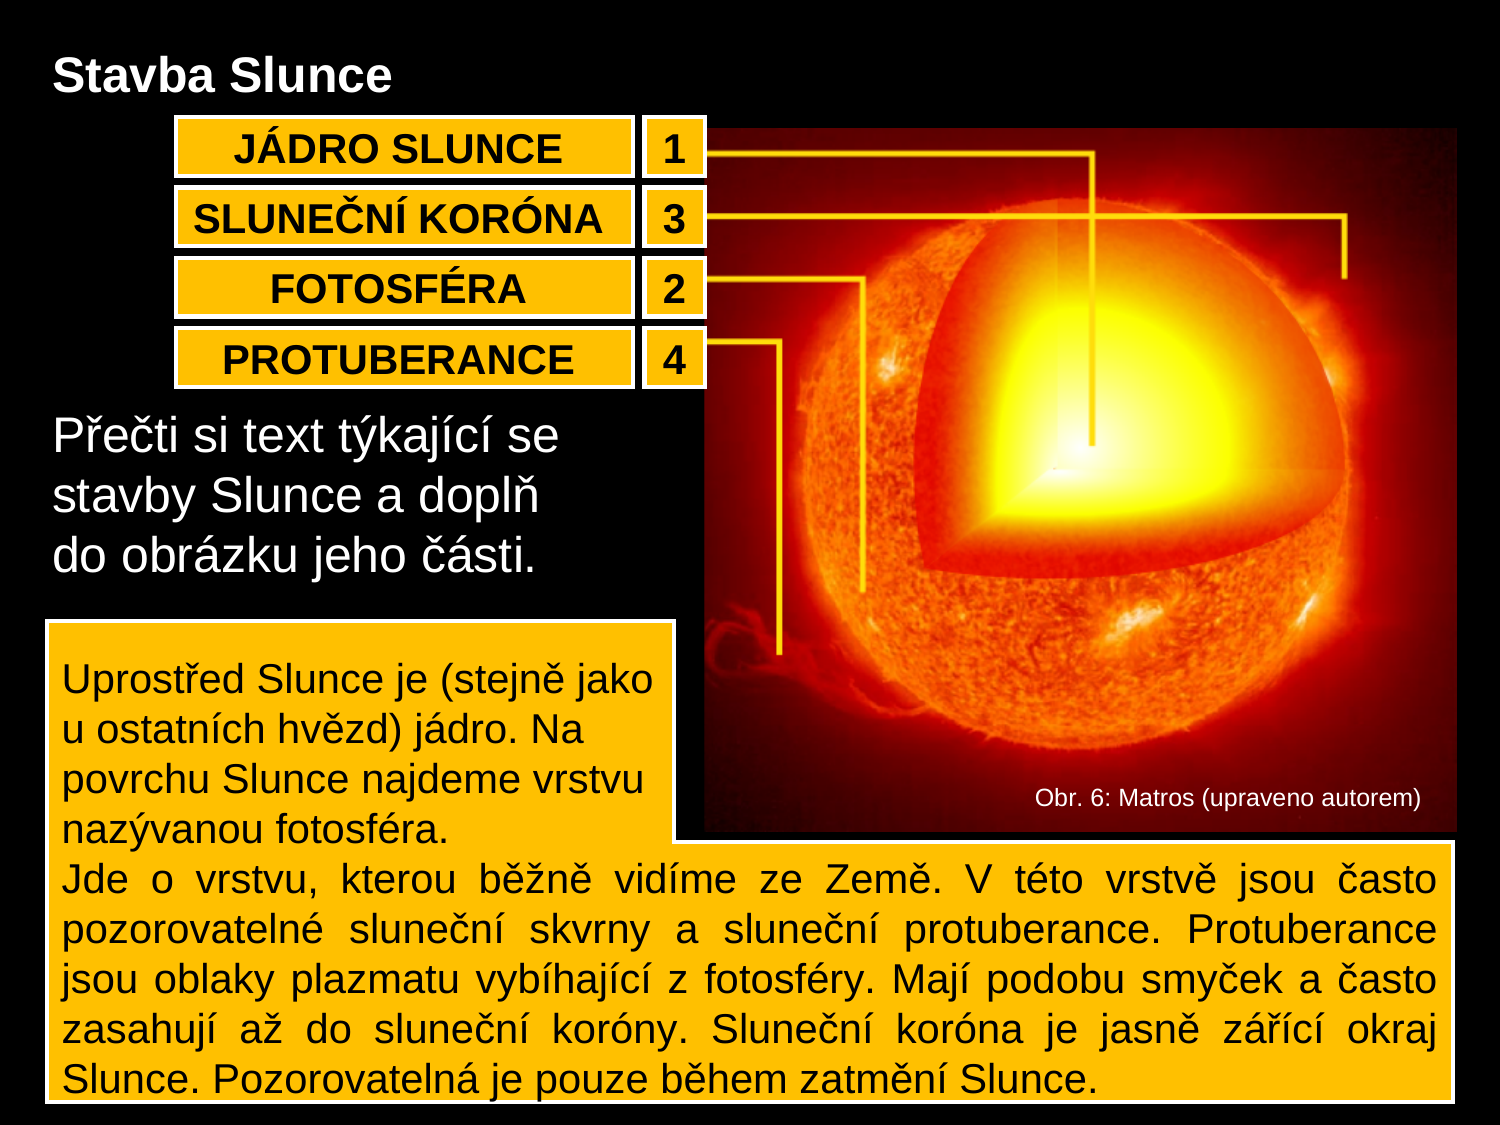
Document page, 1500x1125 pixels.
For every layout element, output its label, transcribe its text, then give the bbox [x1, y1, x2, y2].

text_box PROTUBERANCE [175, 328, 633, 387]
picture [703, 128, 1457, 833]
text_box 2 [644, 257, 705, 317]
text_box SLUNEČNÍ KORÓNA [175, 187, 633, 247]
text_box Obr. 6: Matros (upraveno autorem) [1020, 773, 1438, 819]
text_box 4 [644, 328, 705, 387]
text_box 1 [644, 117, 705, 176]
text_box Stavba Slunce Přečti si text týkající se stavby Slunce a doplň do obrázku jeho části. [37, 35, 577, 591]
text_box JÁDRO SLUNCE [175, 117, 633, 176]
text_box Uprostřed Slunce je (stejně jako u ostatních hvězd) jádro. Na povrchu Slunce najdeme vrstvu nazývanou fotosféra. Jde o vrstvu, kterou běžně vidíme ze Země. V této vrstvě jsou často pozorovatelné sluneční skvrny a sluneční protuberance. Protuberance jsou oblaky plazmatu vybíhající z fotosféry. Mají podobu smyček a často zasahují až do sluneční koróny. Sluneční koróna je jasně zářící okraj Slunce. Pozorovatelná je pouze během zatmění Slunce. [46, 621, 1454, 1102]
text_box 3 [644, 187, 705, 247]
text_box FOTOSFÉRA [175, 257, 633, 317]
